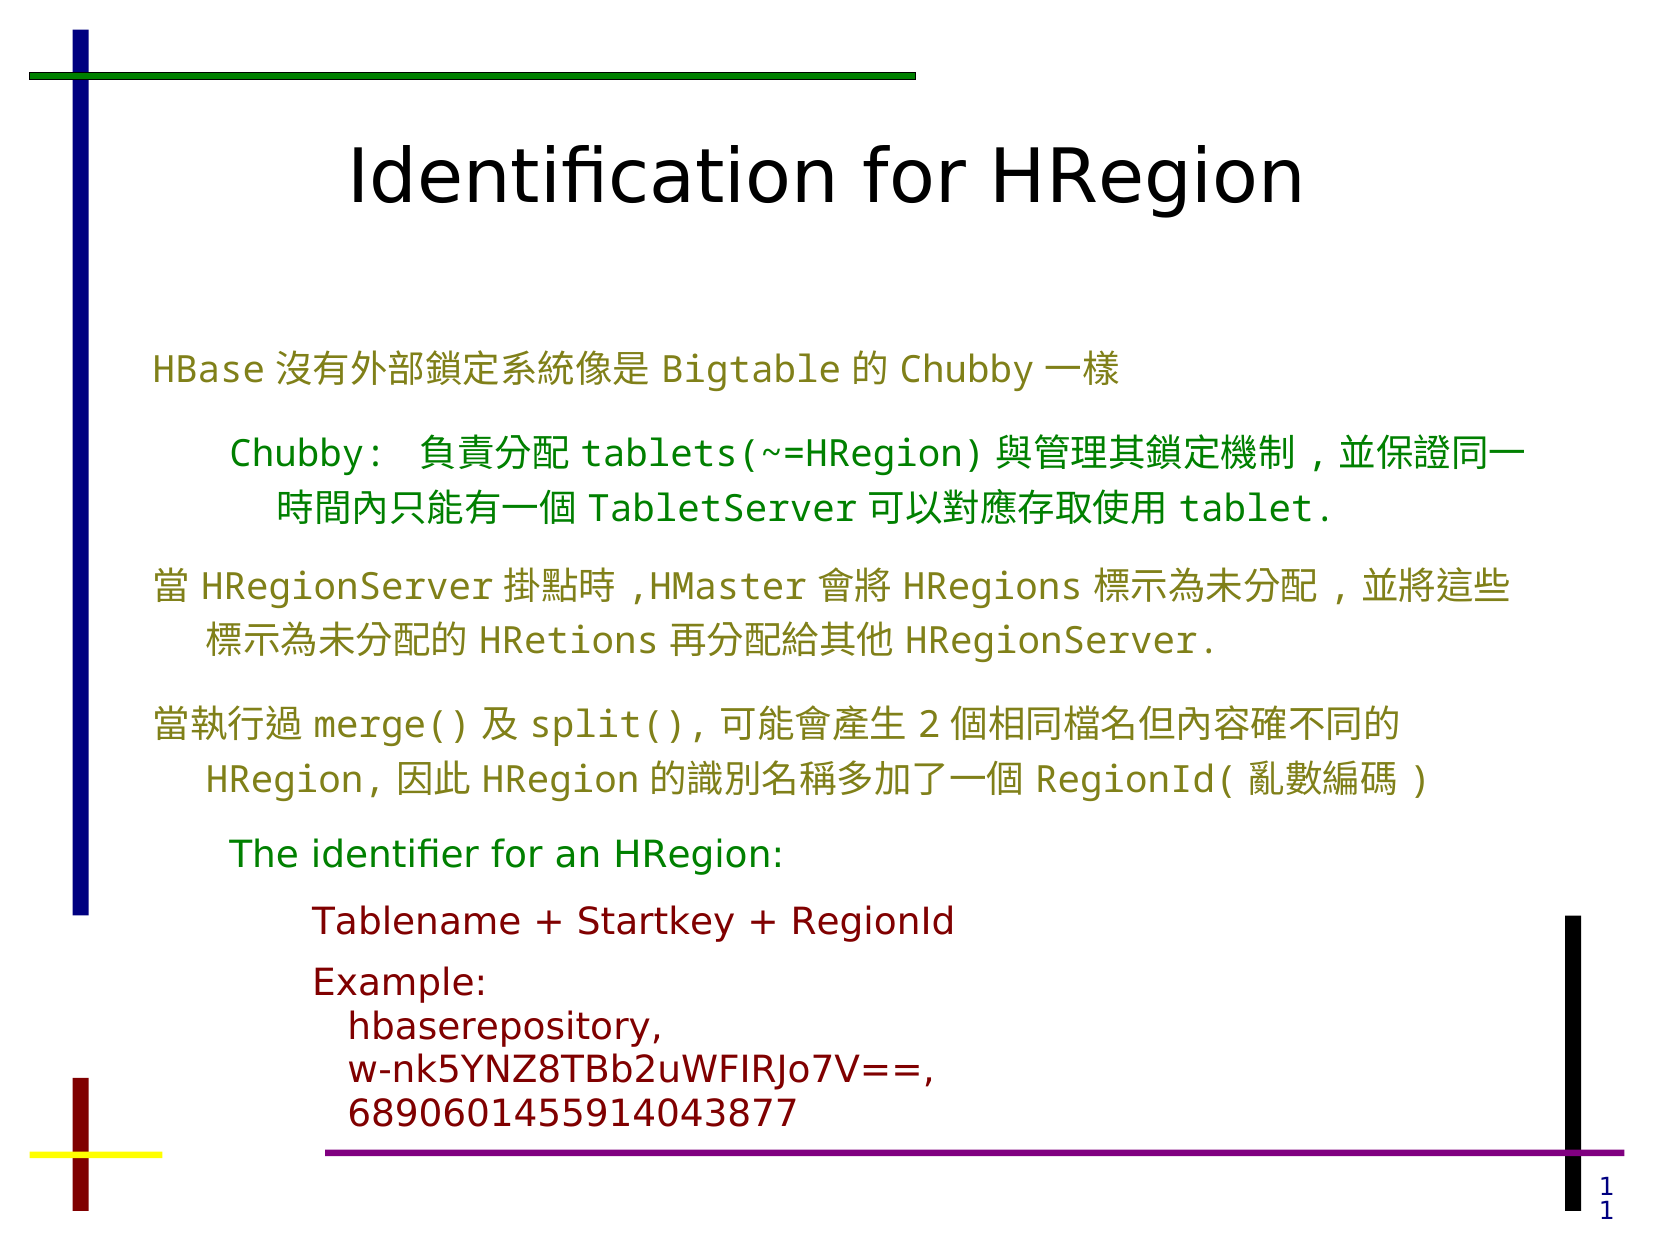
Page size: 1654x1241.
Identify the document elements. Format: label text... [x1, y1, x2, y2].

list HBase沒有外部鎖定系統像是Bigtable的Chubby一樣 Chubby: 負責分配tablets(~=HRegion)與管理其鎖定機制,並保證同一時間內只能有一個TabletServer可以對應存取使用tablet. 當HRegionServer掛點時,HMaster會將HRegions標示為未分配,並將這些標示為未分配的HRetions再分配給其他HRegionServer. 當執行過merge()及split(),可能會產生2個相同檔名但內容確不同的HRegion,因此HRegion的識別名稱多加了一個RegionId(亂數編碼) The identifier for an HRegion: Tablename + Startkey + RegionId Example: hbaserepository, w-nk5YNZ8TBb2uWFIRJo7V==, 6890601455914043877 [134, 338, 1534, 1127]
title Identification for HRegion [121, 88, 1534, 266]
